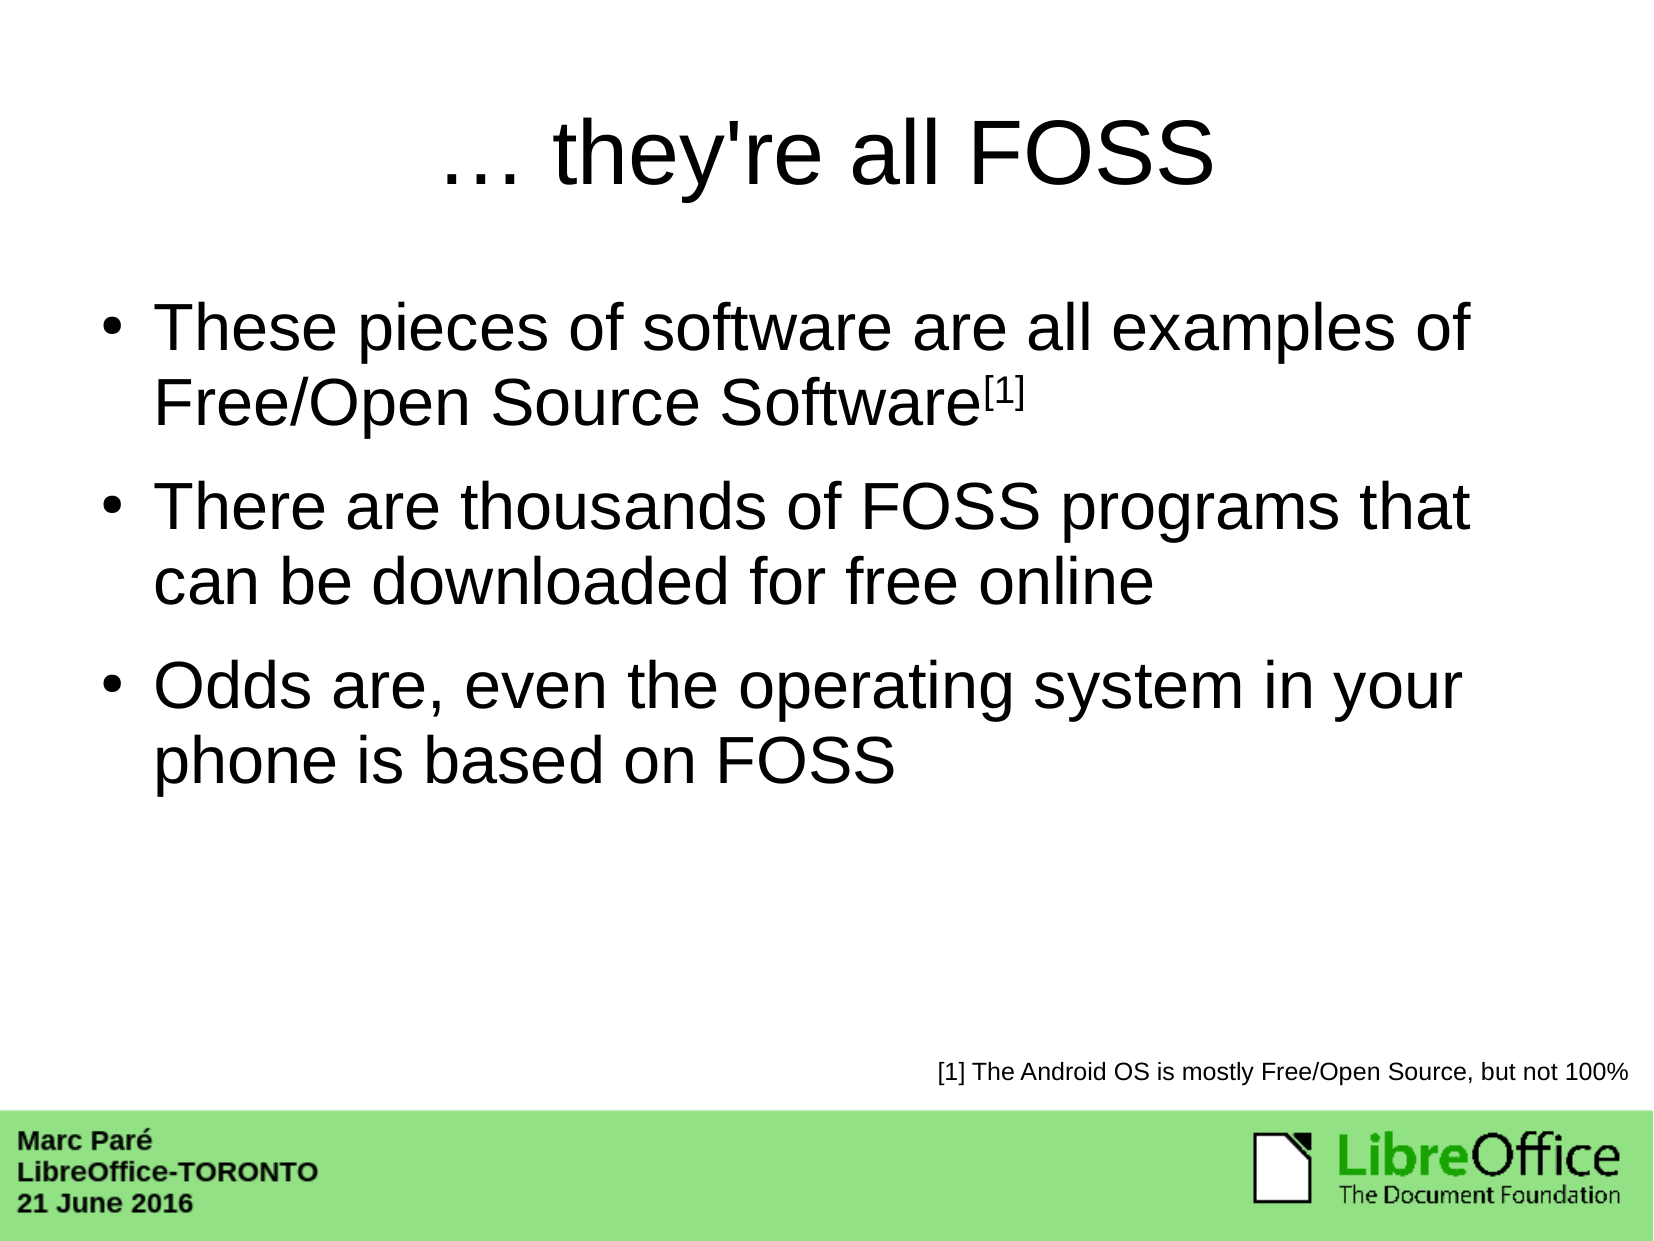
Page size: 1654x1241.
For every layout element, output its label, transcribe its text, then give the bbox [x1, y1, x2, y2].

picture [0, 0, 1654, 1241]
list These pieces of software are all examples of Free/Open Source Software[1] There are thousands of FOSS programs that can be downloaded for free online Odds are, even the operating system in your phone is based on FOSS [82, 290, 1571, 1010]
text_box [1] The Android OS is mostly Free/Open Source, but not 100% [915, 1050, 1653, 1122]
title … they're all FOSS [82, 49, 1571, 257]
